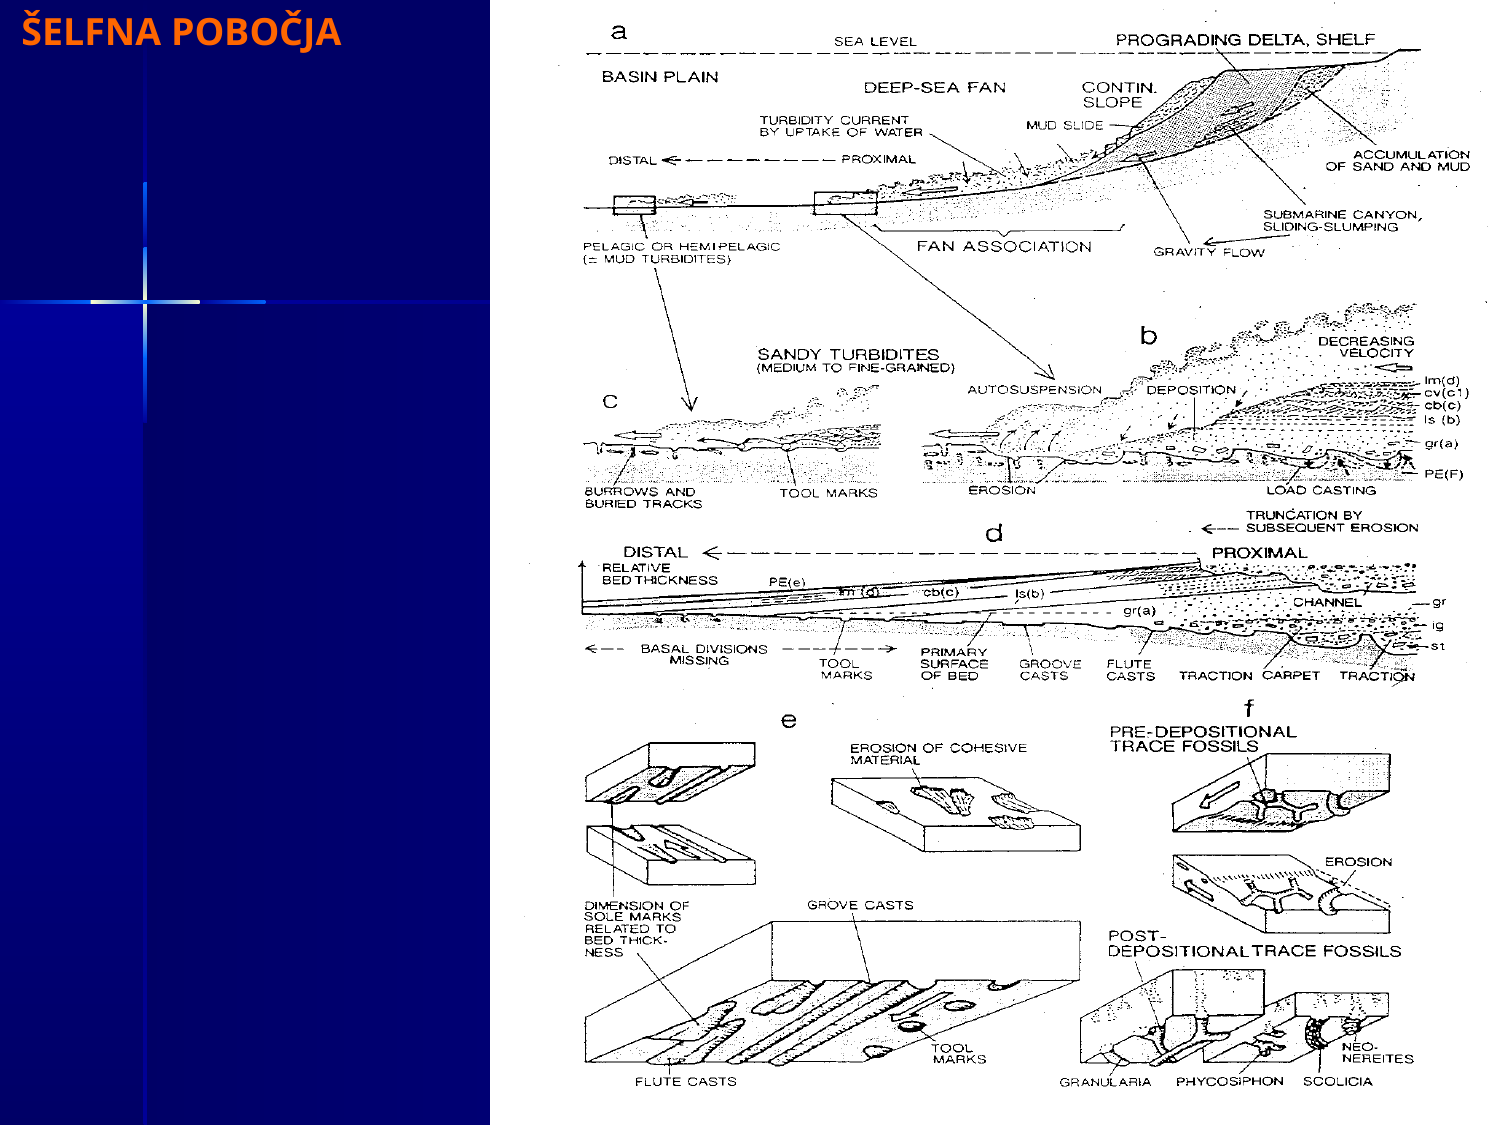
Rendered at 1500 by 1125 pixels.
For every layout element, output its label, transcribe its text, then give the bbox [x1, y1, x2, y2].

picture [490, 0, 1500, 1125]
text_box ŠELFNA POBOČJA [6, 0, 357, 61]
